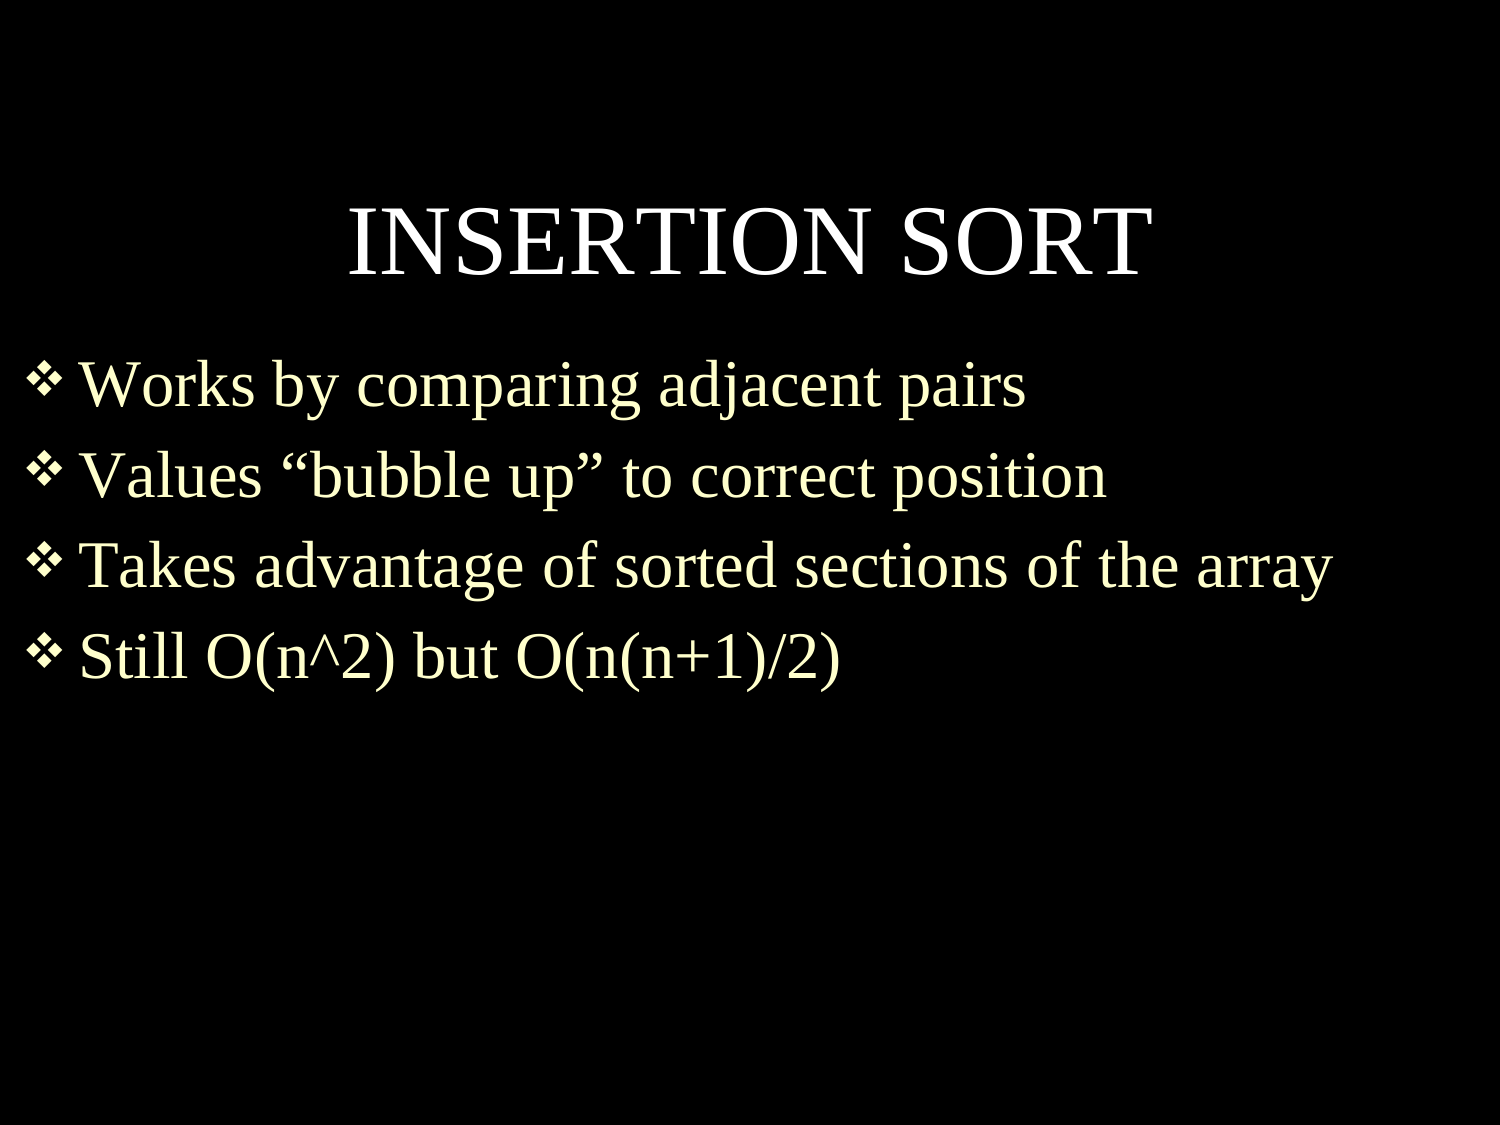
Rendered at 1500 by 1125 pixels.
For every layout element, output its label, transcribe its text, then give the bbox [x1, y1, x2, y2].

title INSERTION SORT [22, 145, 1480, 336]
list Works by comparing adjacent pairs Values “bubble up” to correct position Takes advantage of sorted sections of the array Still O(n^2) but O(n(n+1)/2) [22, 347, 1482, 1090]
